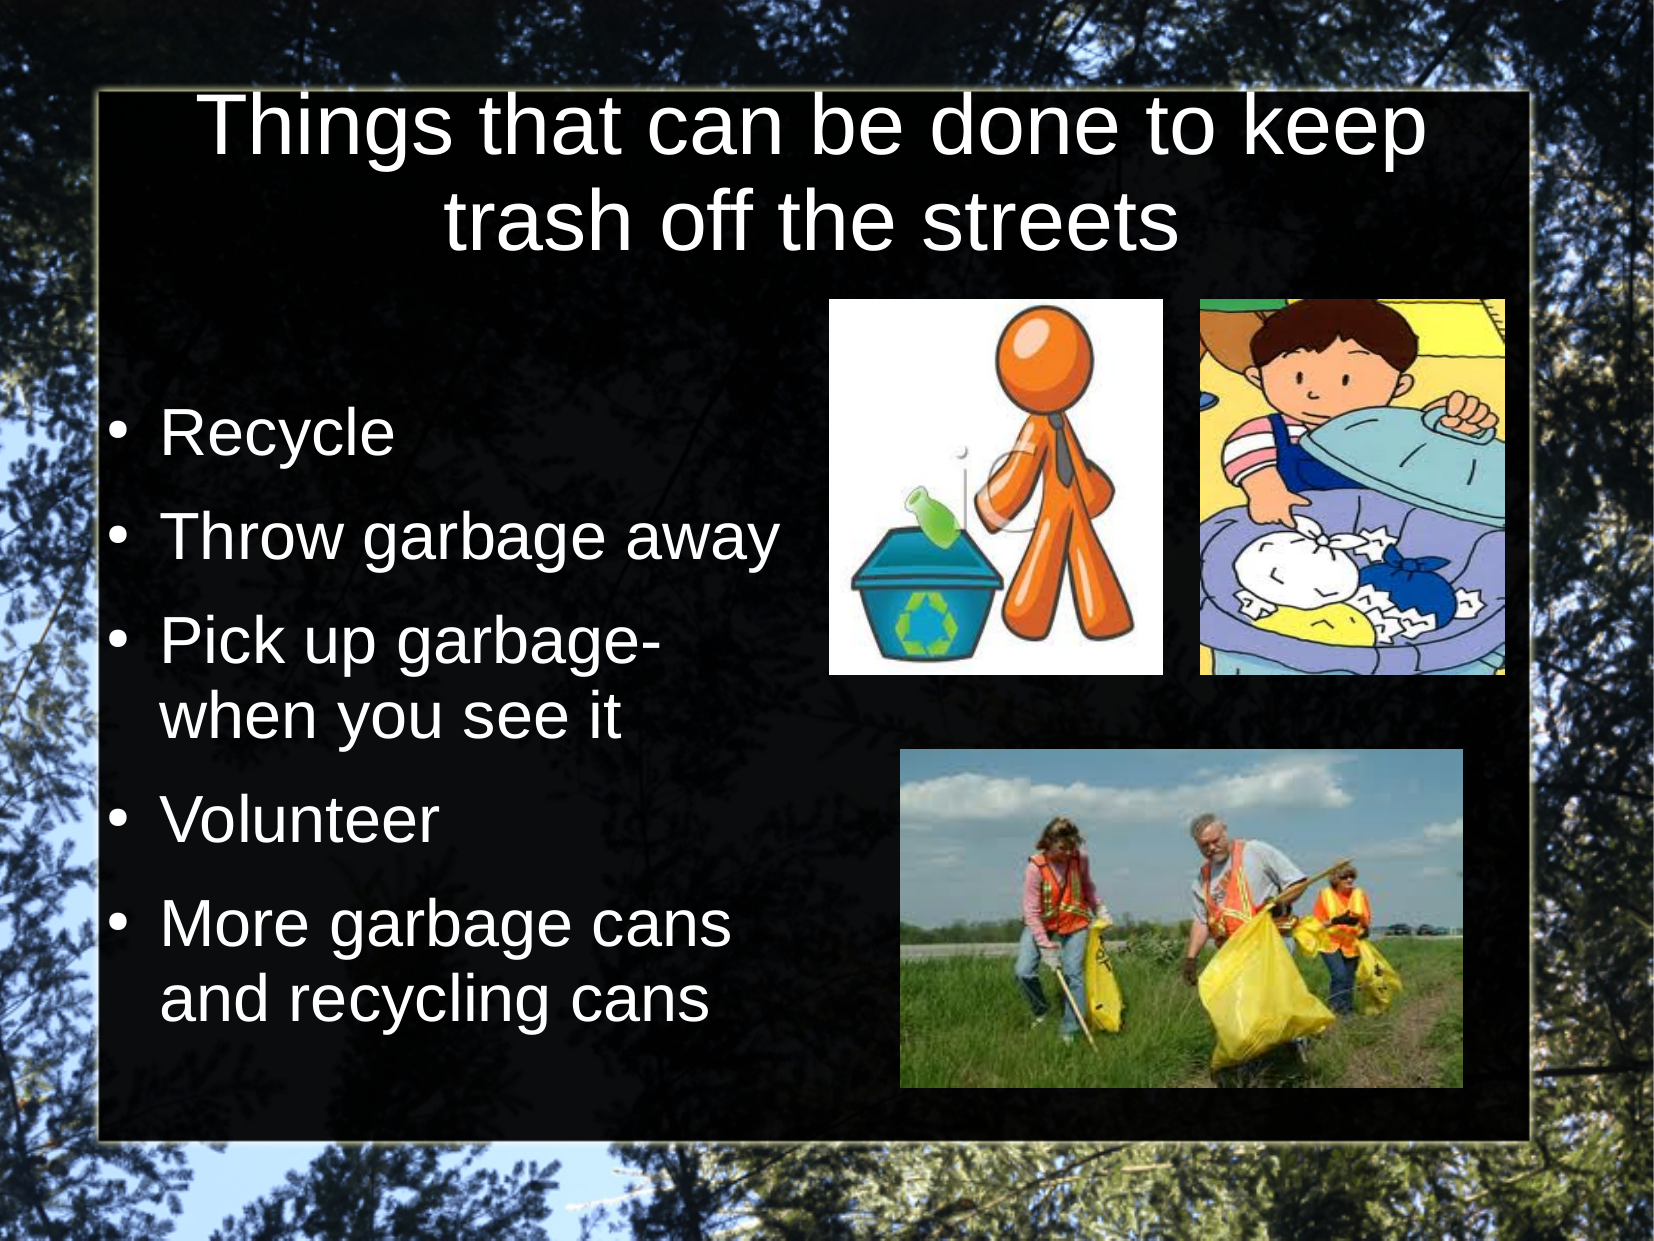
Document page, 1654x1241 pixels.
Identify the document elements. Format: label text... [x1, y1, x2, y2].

picture [0, 0, 1654, 1241]
list Recycle Throw garbage away Pick up garbage- when you see it Volunteer More garbage cans and recycling cans [88, 290, 795, 1123]
title Things that can be done to keep trash off the streets [88, 76, 1536, 269]
